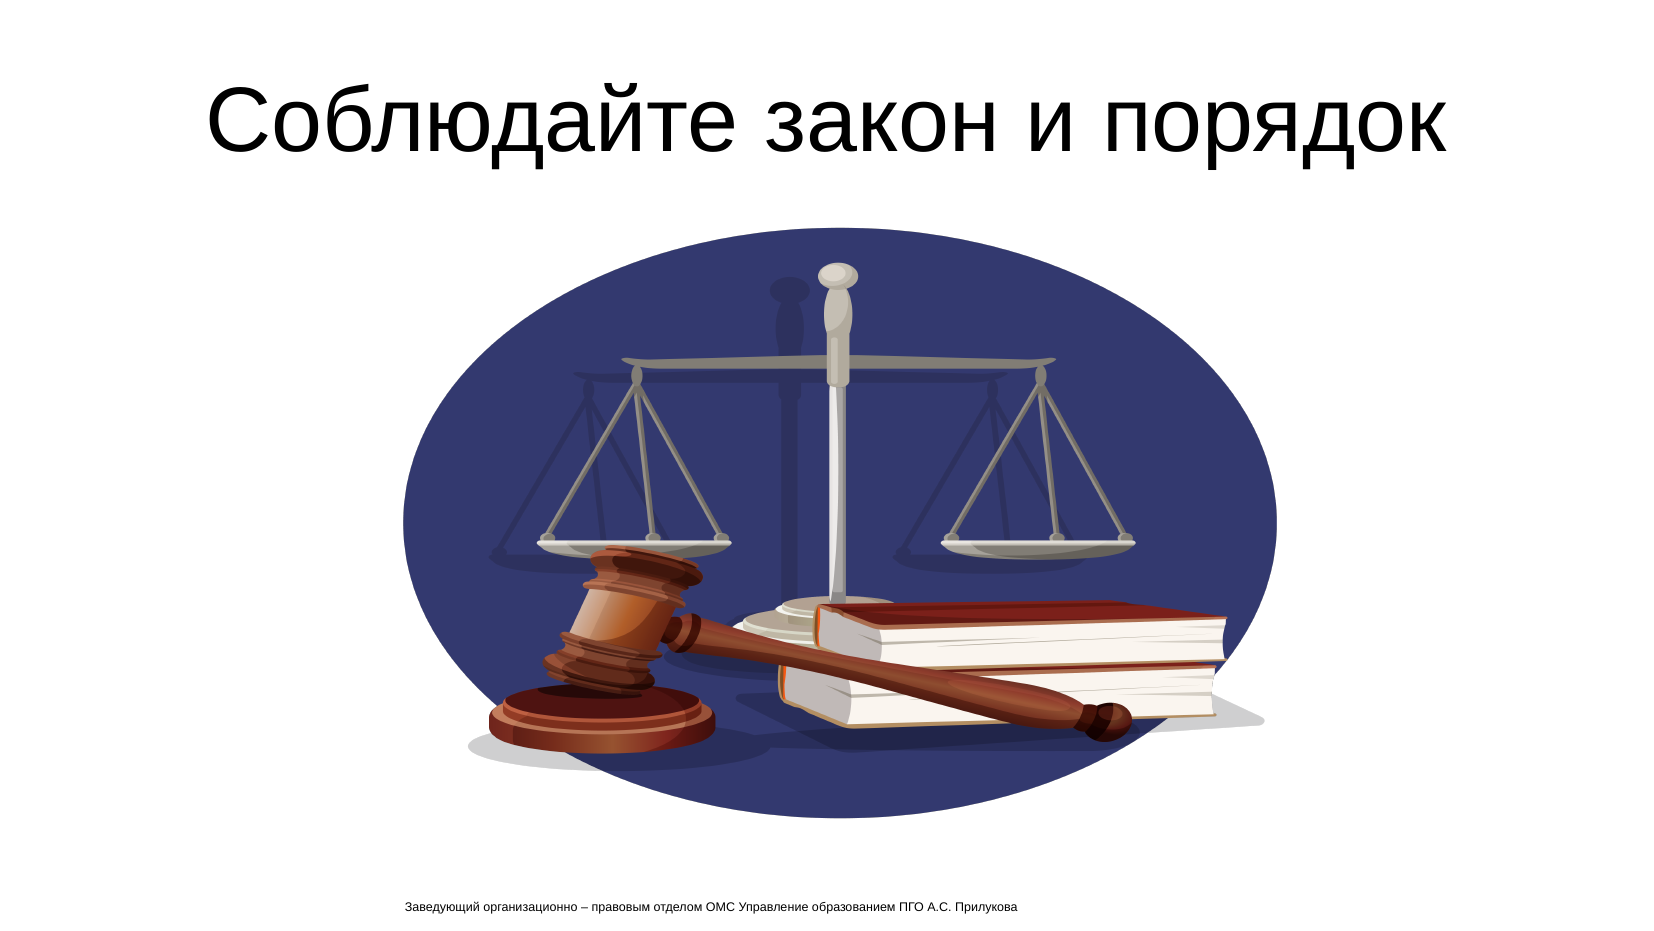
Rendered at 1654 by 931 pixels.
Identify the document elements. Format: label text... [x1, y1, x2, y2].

picture [374, 208, 1306, 838]
title Соблюдайте закон и порядок [82, 37, 1571, 193]
list Заведующий организационно – правовым отделом ОМС Управление образованием ПГО А.С. Прилукова [82, 659, 1571, 916]
